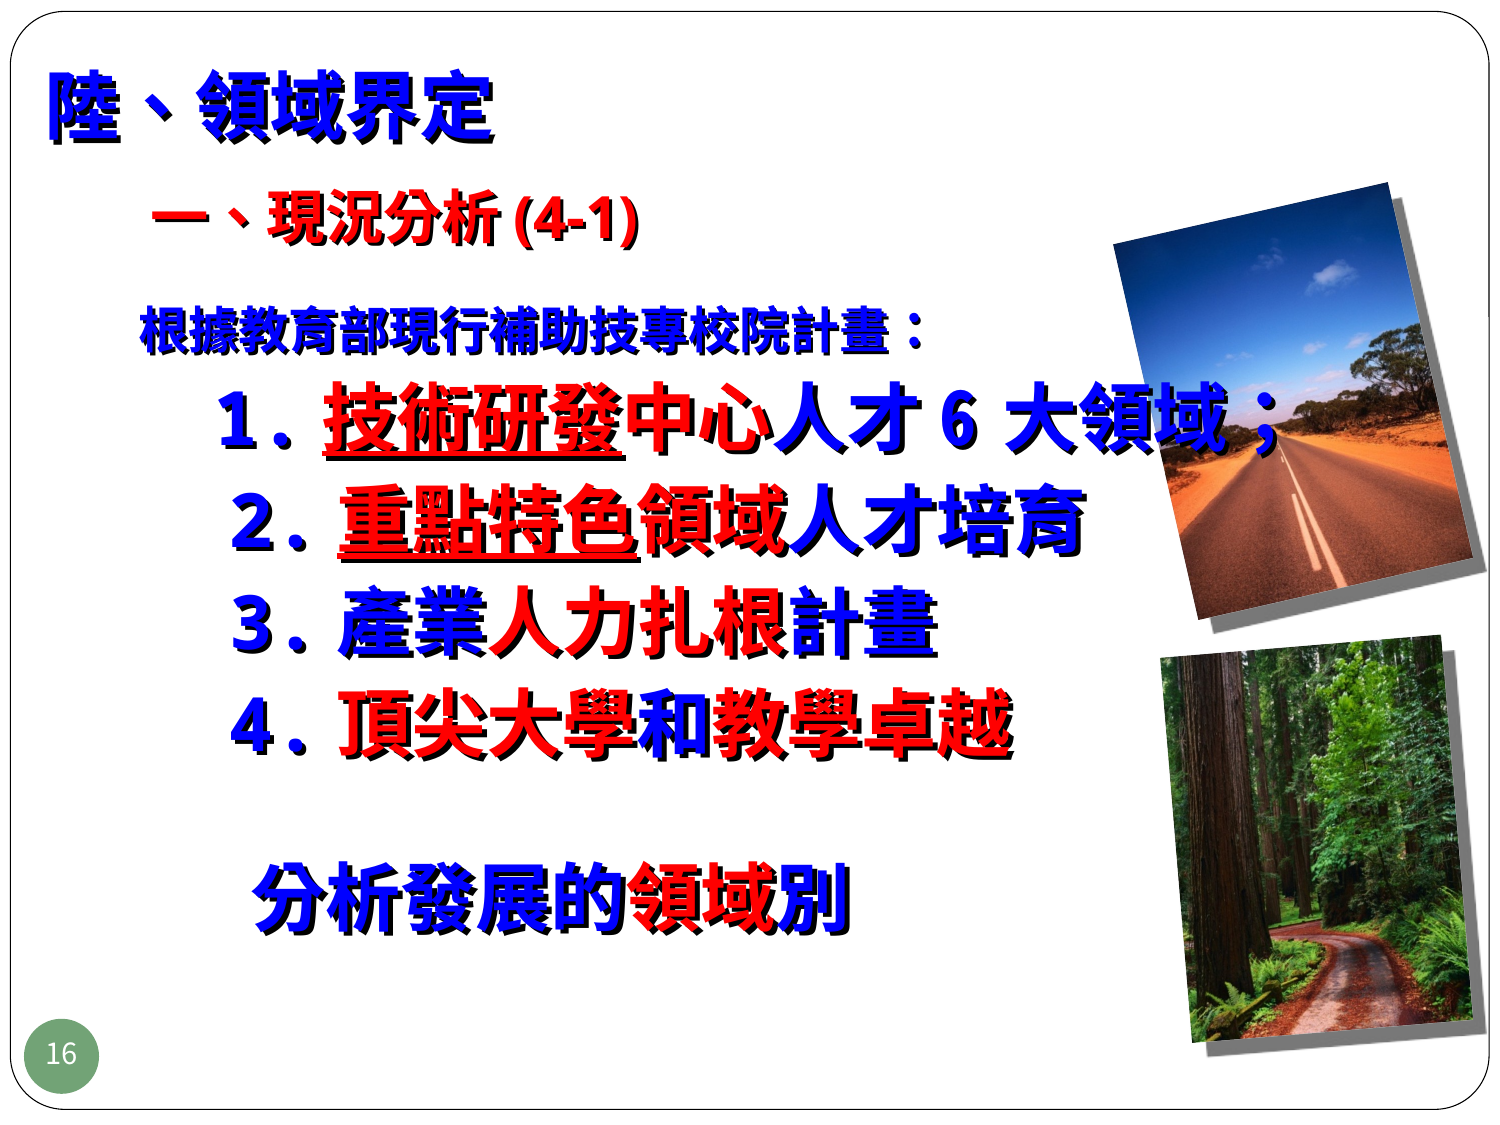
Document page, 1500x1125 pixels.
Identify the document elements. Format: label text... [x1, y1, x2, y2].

text_box <編號> [23, 1018, 100, 1094]
picture [1120, 181, 1473, 603]
text_box 陸、領域界定 [29, 0, 1353, 165]
text_box 一、現況分析(4-1) [135, 172, 1197, 279]
picture [1270, 634, 1473, 1037]
text_box 根據教育部現行補助技專校院計畫： 1.技術研發中心人才6大領域； 2.重點特色領域人才培育 3.產業人力扎根計畫 4.頂尖大學和教學卓越 分析發展的領域別 [123, 290, 1270, 1077]
